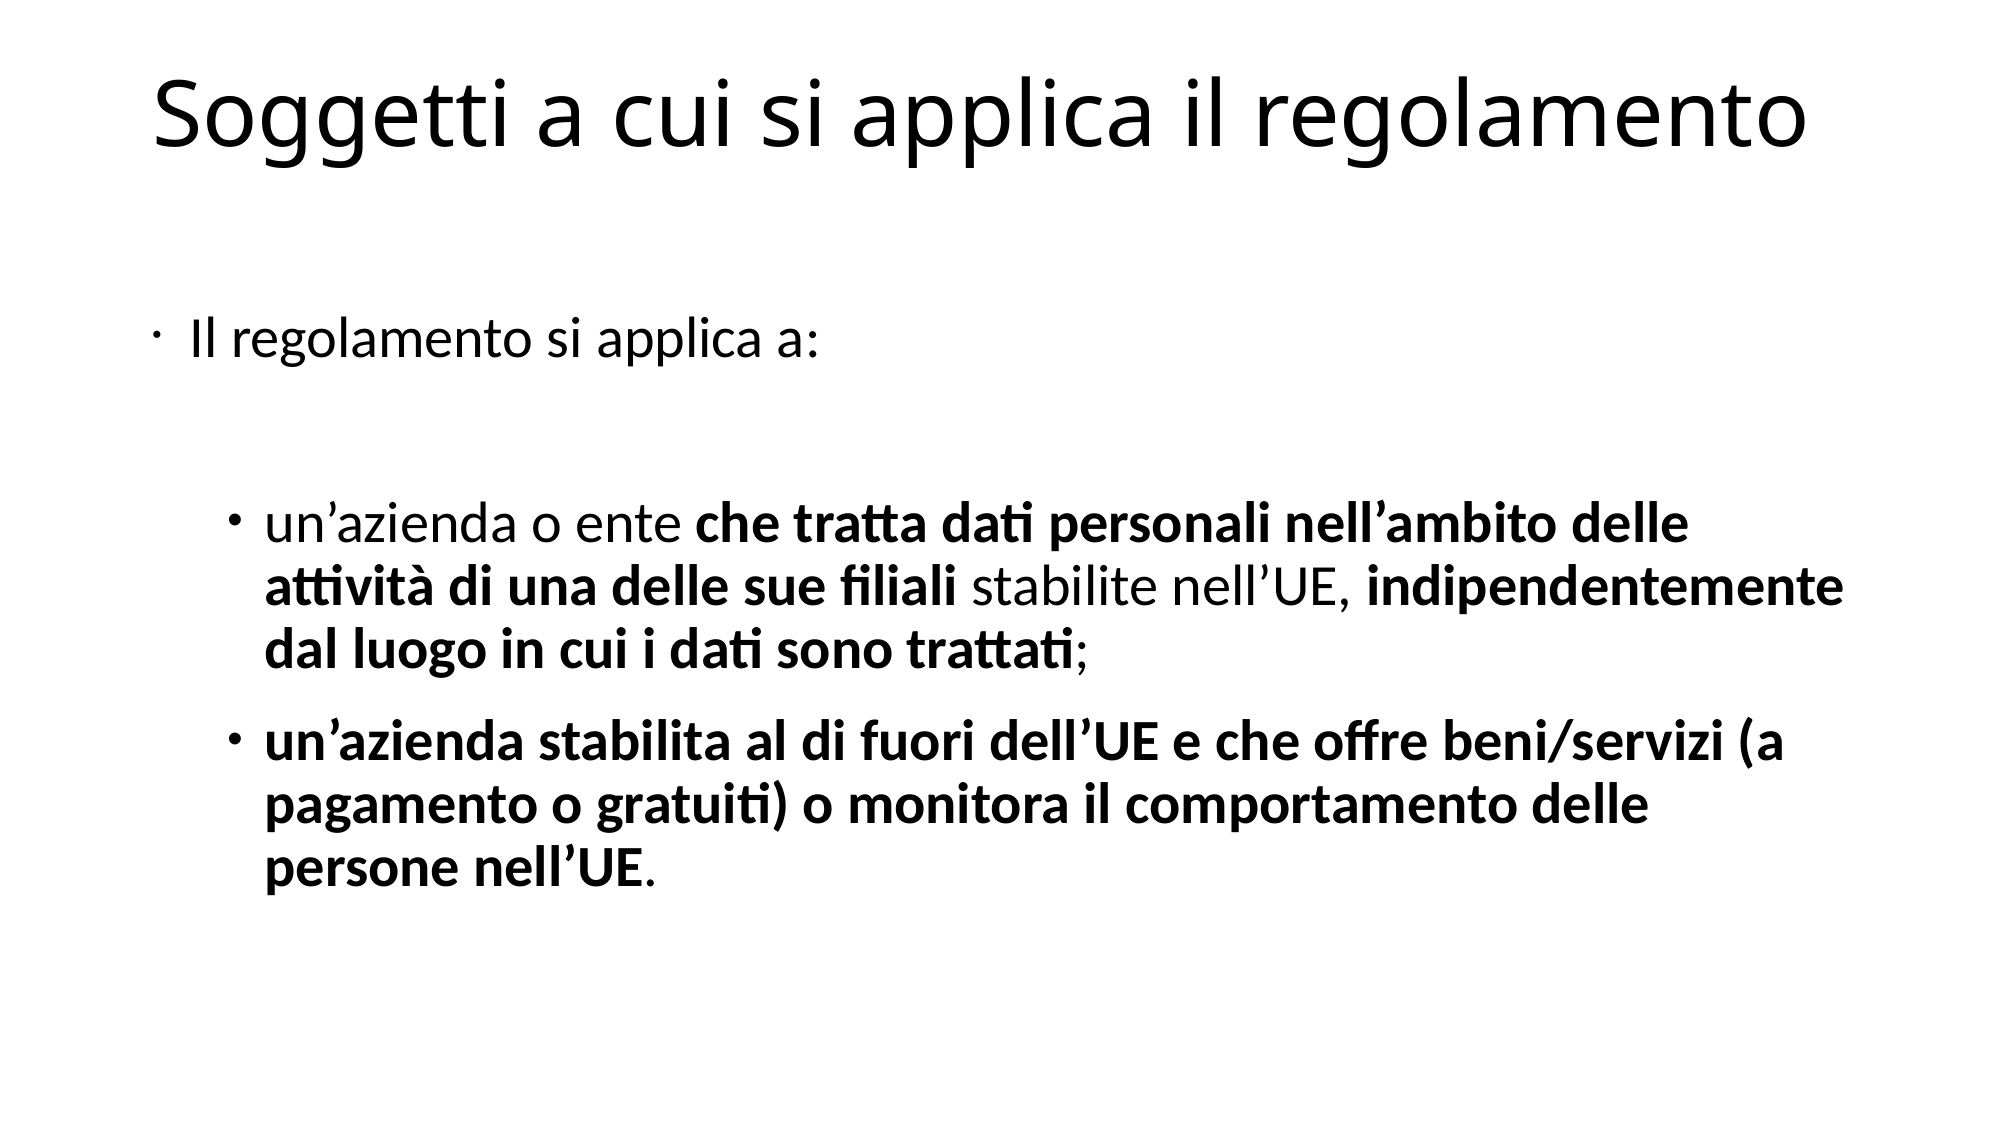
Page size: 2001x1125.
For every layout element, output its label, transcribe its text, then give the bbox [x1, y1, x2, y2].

title Soggetti a cui si applica il regolamento [137, 59, 1863, 278]
list Il regolamento si applica a: un’azienda o ente che tratta dati personali nell’ambito delle attività di una delle sue filiali stabilite nell’UE, indipendentemente dal luogo in cui i dati sono trattati; un’azienda stabilita al di fuori dell’UE e che offre beni/servizi (a pagamento o gratuiti) o monitora il comportamento delle persone nell’UE. [137, 299, 1863, 1014]
